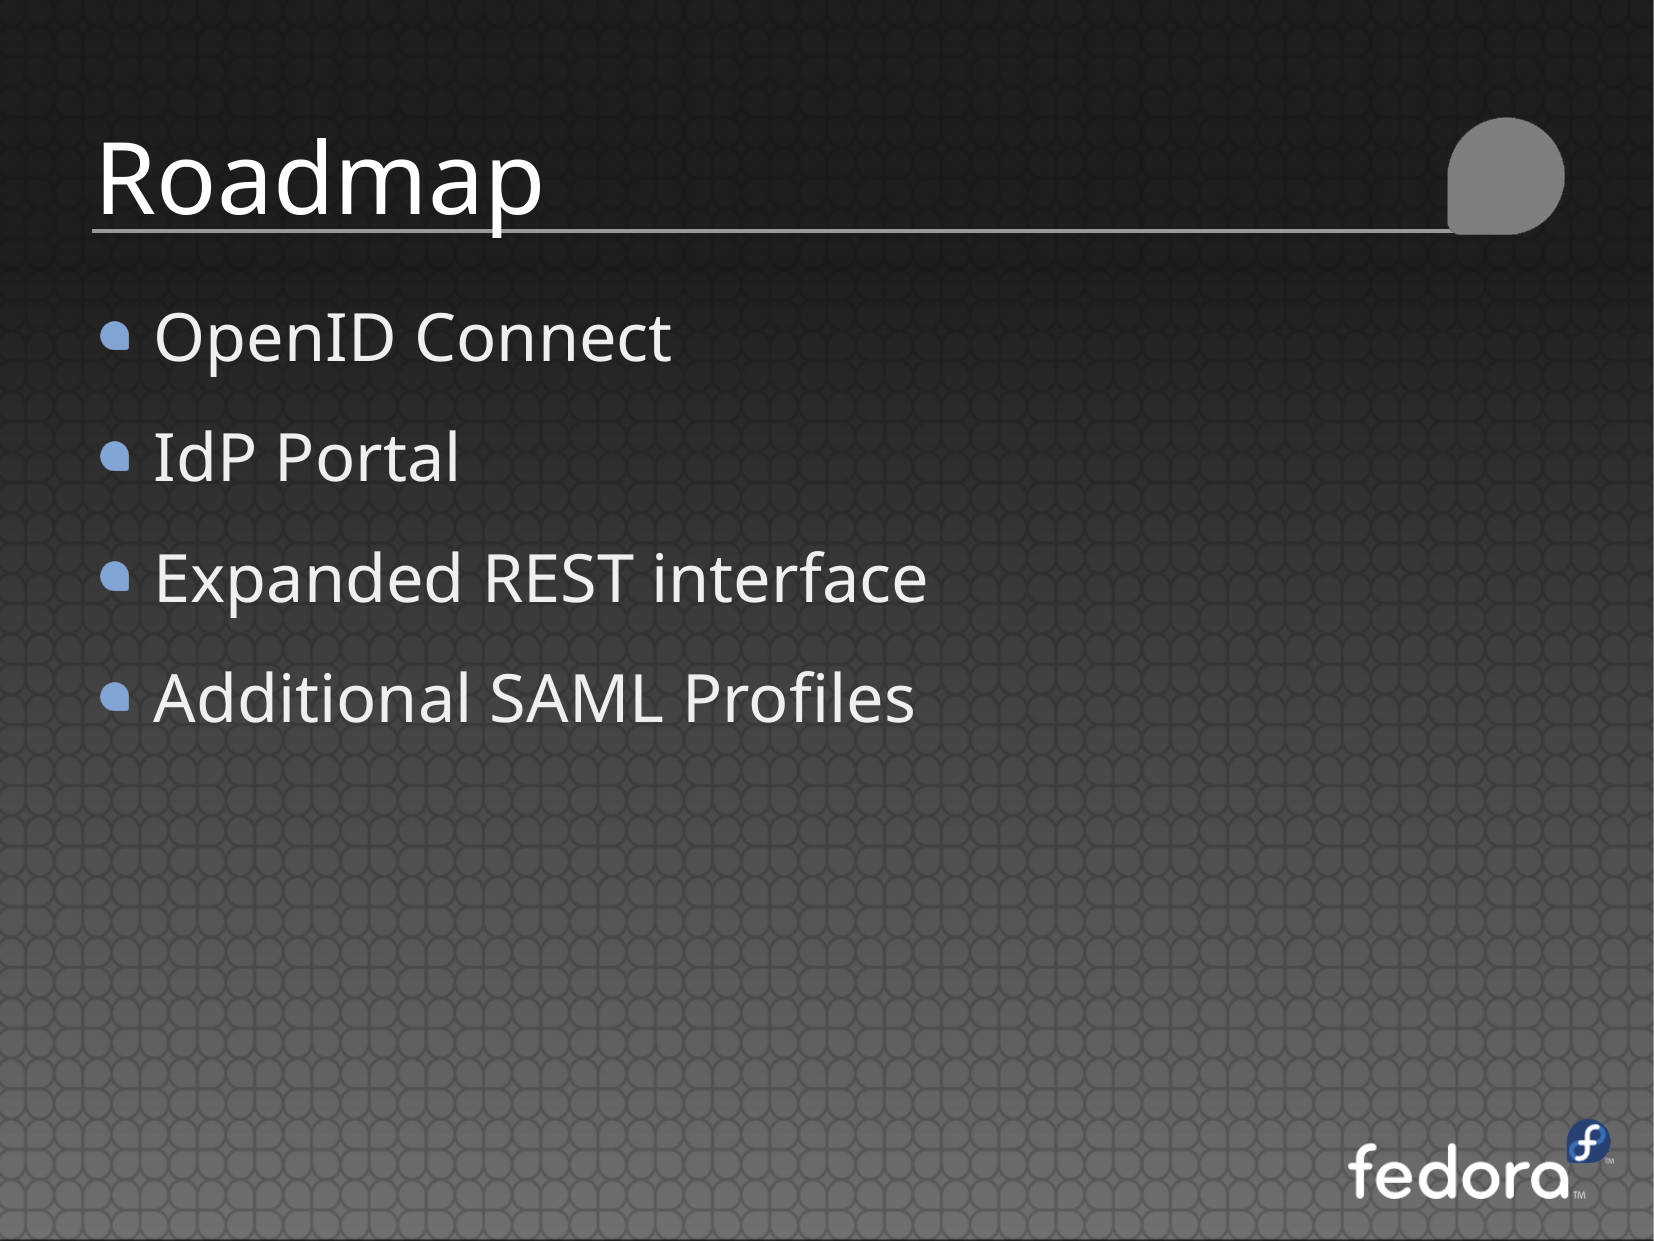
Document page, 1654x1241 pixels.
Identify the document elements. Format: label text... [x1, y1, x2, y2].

picture [0, 0, 1654, 1241]
list OpenID Connect IdP Portal Expanded REST interface Additional SAML Profiles [82, 290, 1571, 1094]
title Roadmap [94, 100, 1426, 251]
